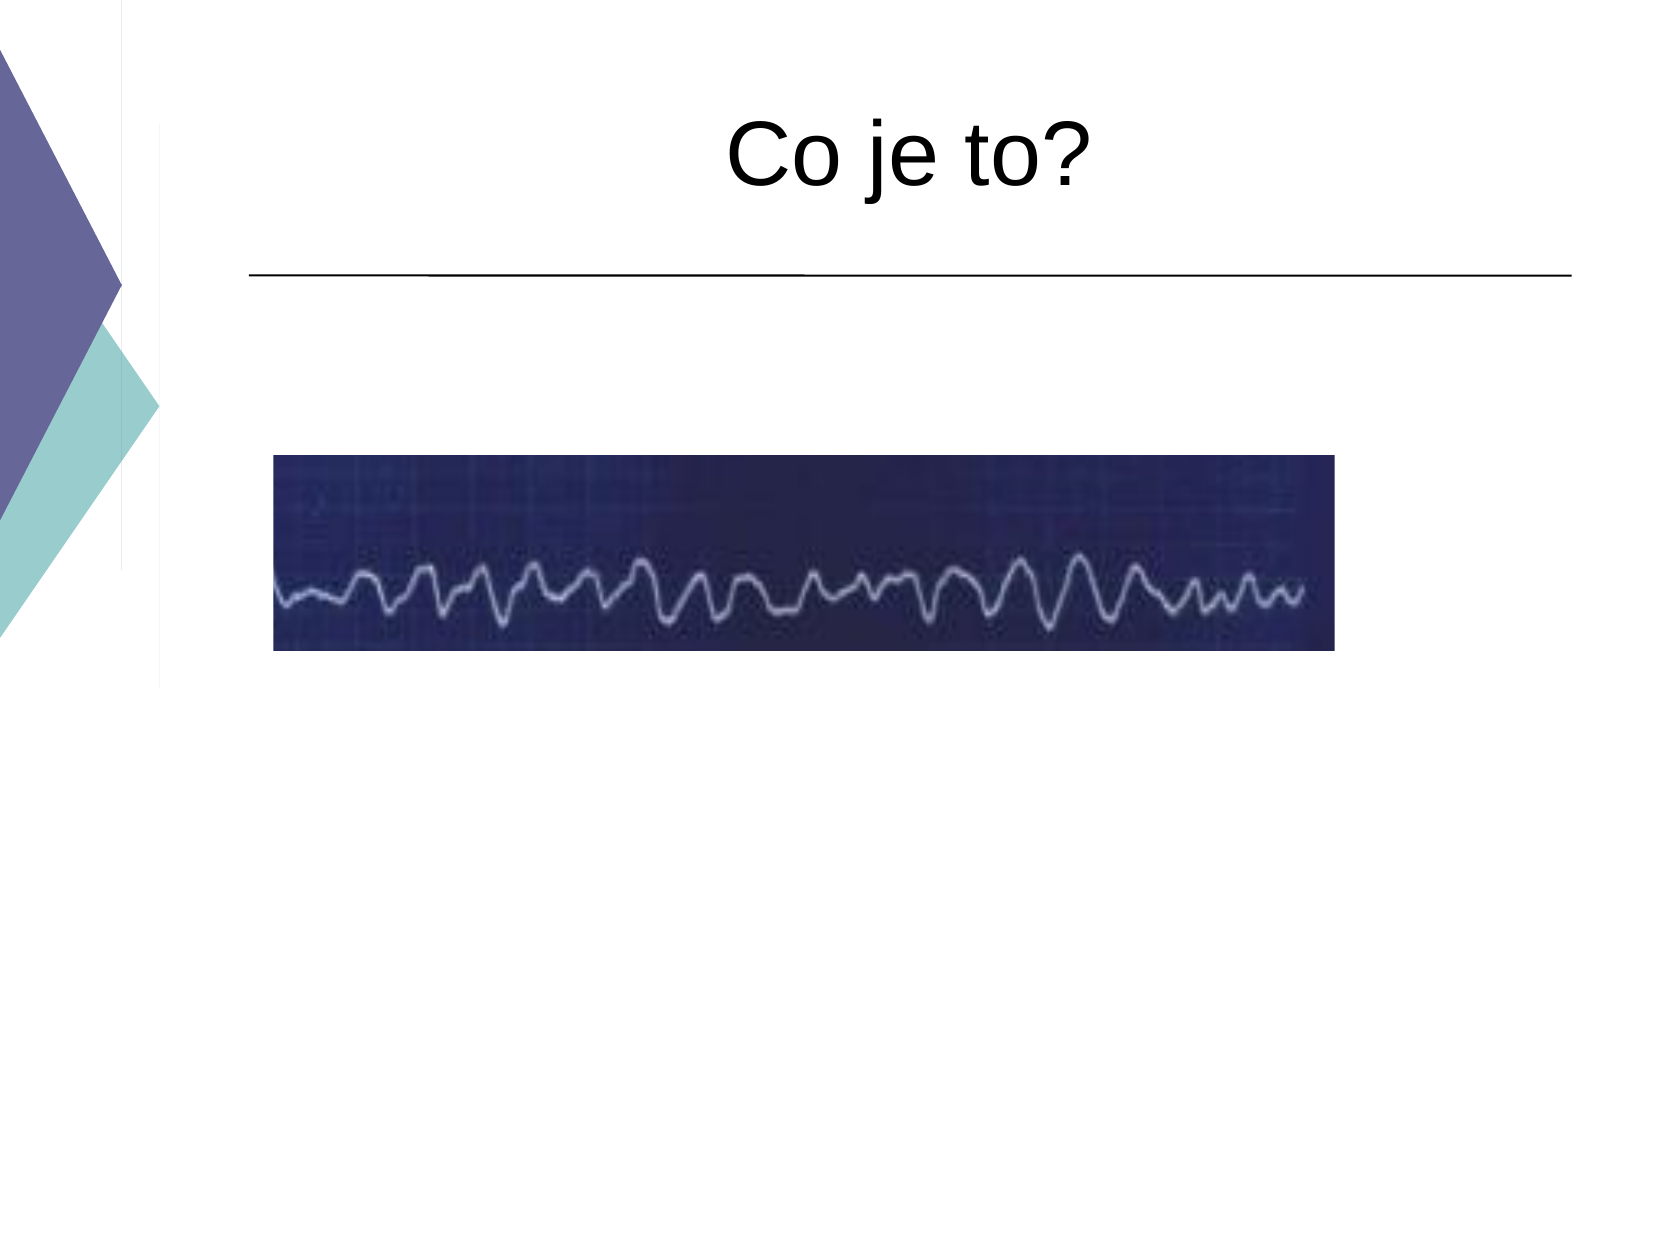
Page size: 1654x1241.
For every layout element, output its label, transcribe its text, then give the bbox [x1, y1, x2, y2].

title Co je to? [247, 45, 1570, 261]
picture [273, 455, 1335, 651]
